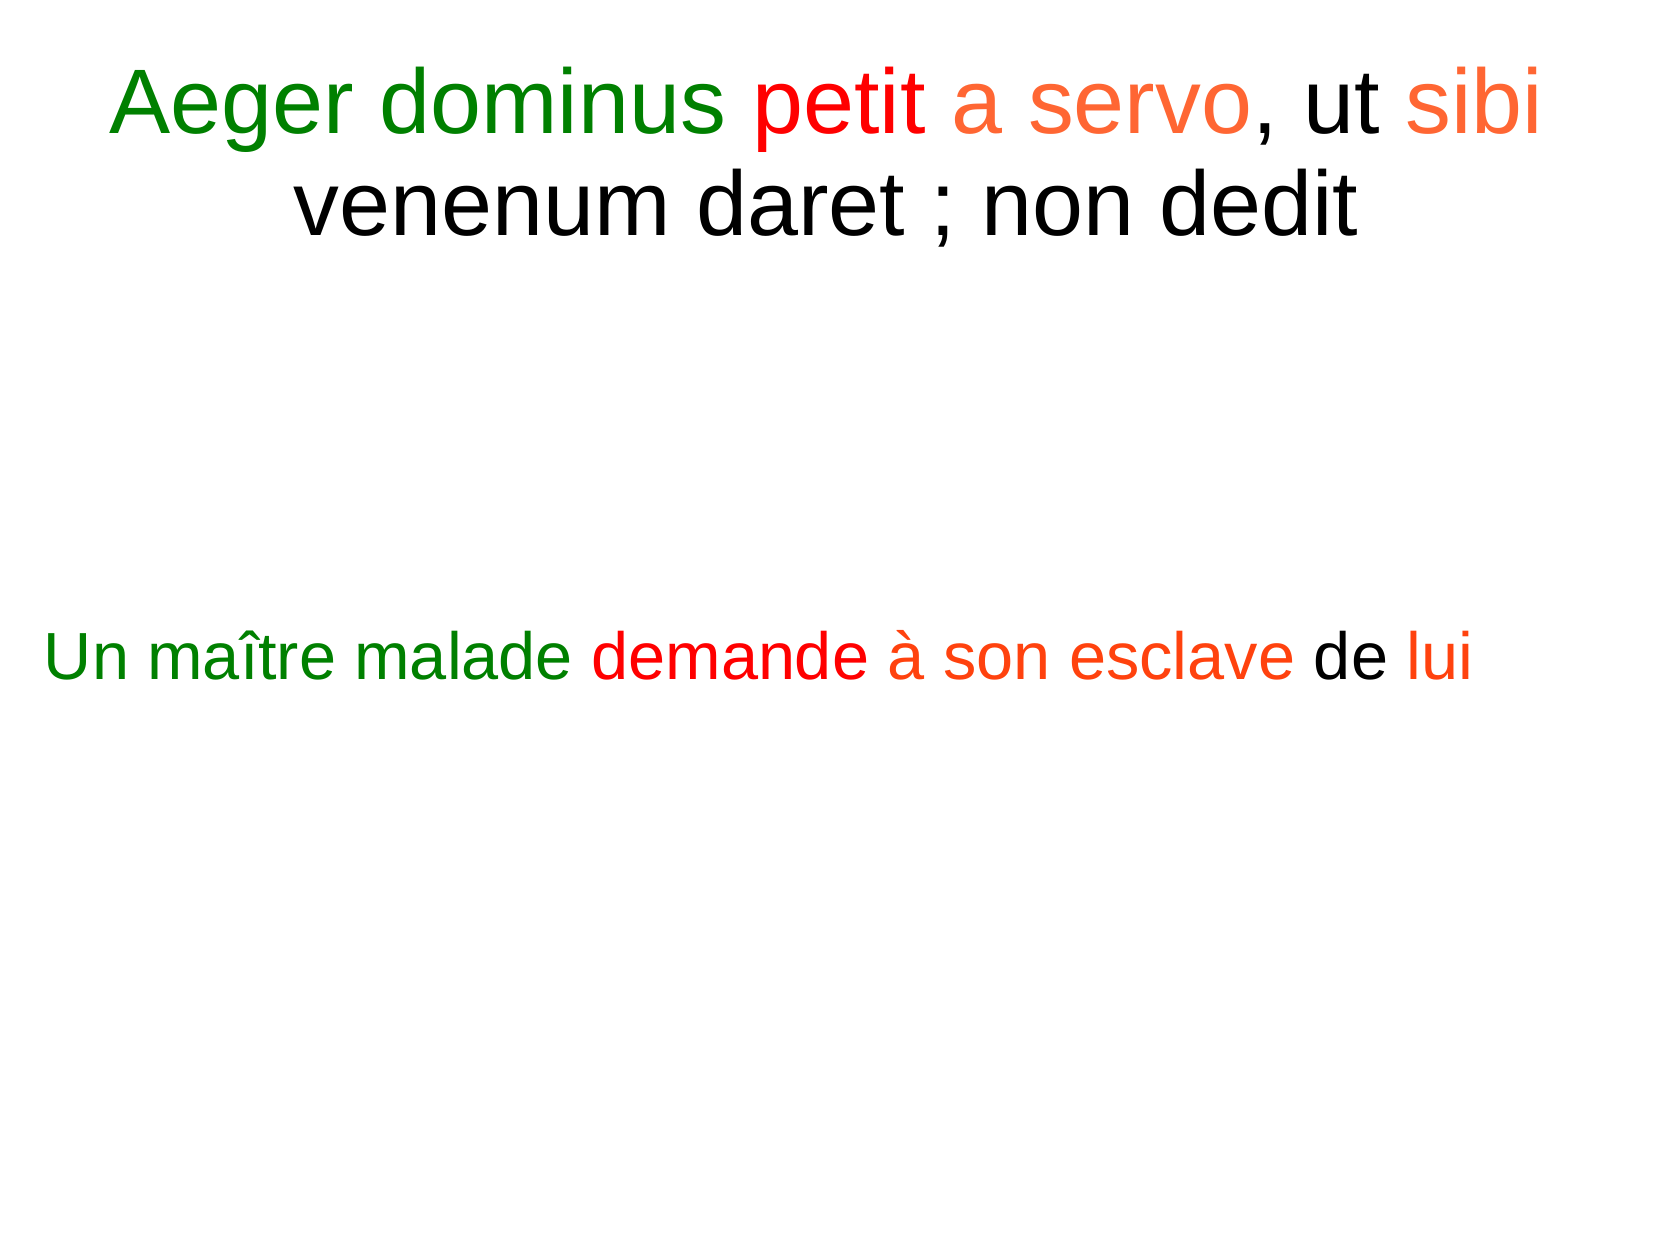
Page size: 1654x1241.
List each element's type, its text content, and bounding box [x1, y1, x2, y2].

subtitle Un maître malade demande à son esclave de lui [23, 296, 1512, 1016]
title Aeger dominus petit a servo, ut sibi venenum daret ; non dedit [82, 49, 1571, 257]
